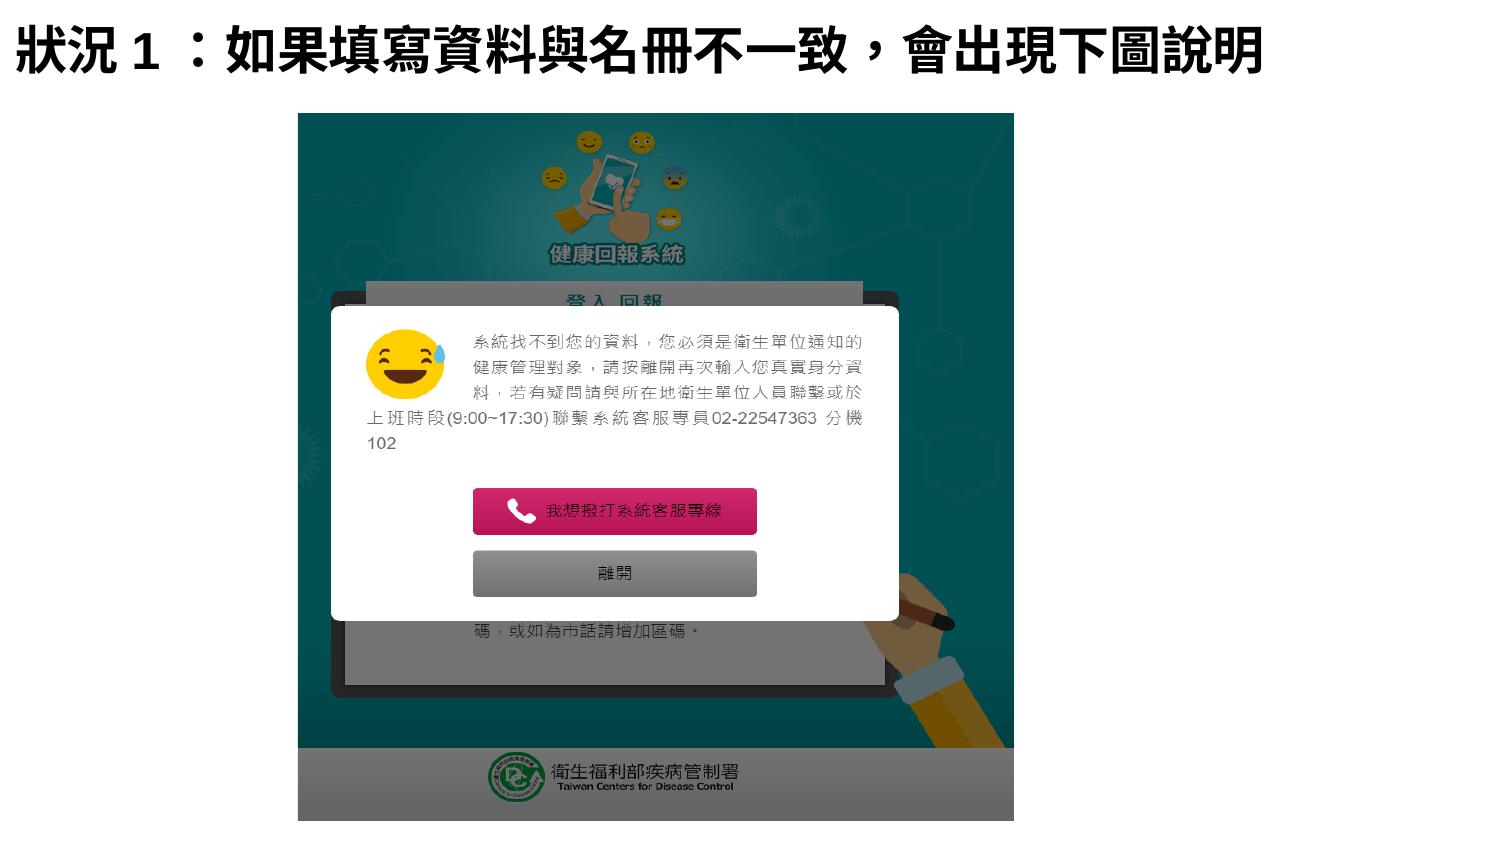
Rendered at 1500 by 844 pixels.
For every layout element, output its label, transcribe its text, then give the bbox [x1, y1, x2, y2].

picture [297, 113, 1014, 822]
title 狀況1：如果填寫資料與名冊不一致，會出現下圖說明 [0, 3, 1500, 114]
